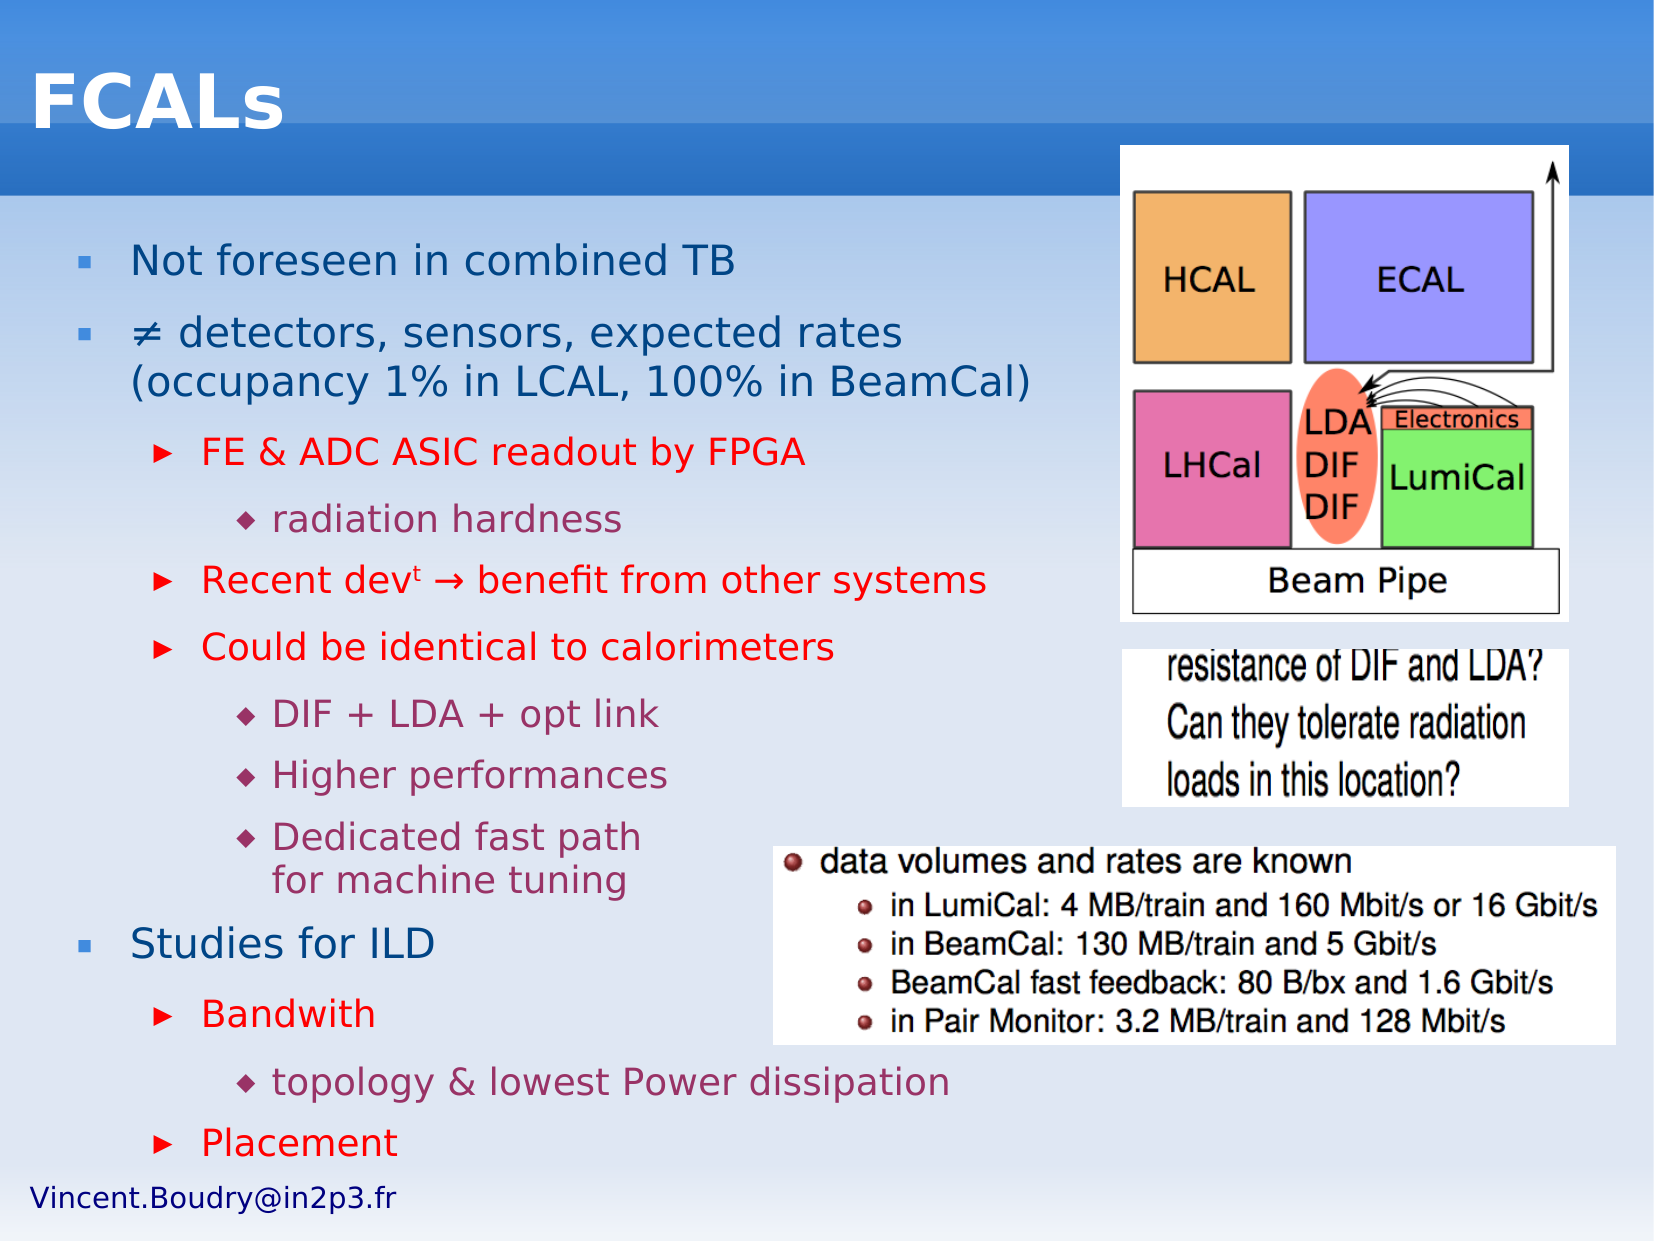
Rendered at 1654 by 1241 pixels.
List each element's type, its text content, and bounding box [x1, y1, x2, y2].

picture [0, 0, 1654, 1241]
list Not foreseen in combined TB ≠ detectors, sensors, expected rates (occupancy 1% in LCAL, 100% in BeamCal) FE & ADC ASIC readout by FPGA radiation hardness Recent devt → benefit from other systems Could be identical to calorimeters DIF + LDA + opt link Higher performances Dedicated fast path for machine tuning Studies for ILD Bandwith topology & lowest Power dissipation Placement [59, 236, 1595, 1166]
title FCALs [29, 7, 1654, 200]
